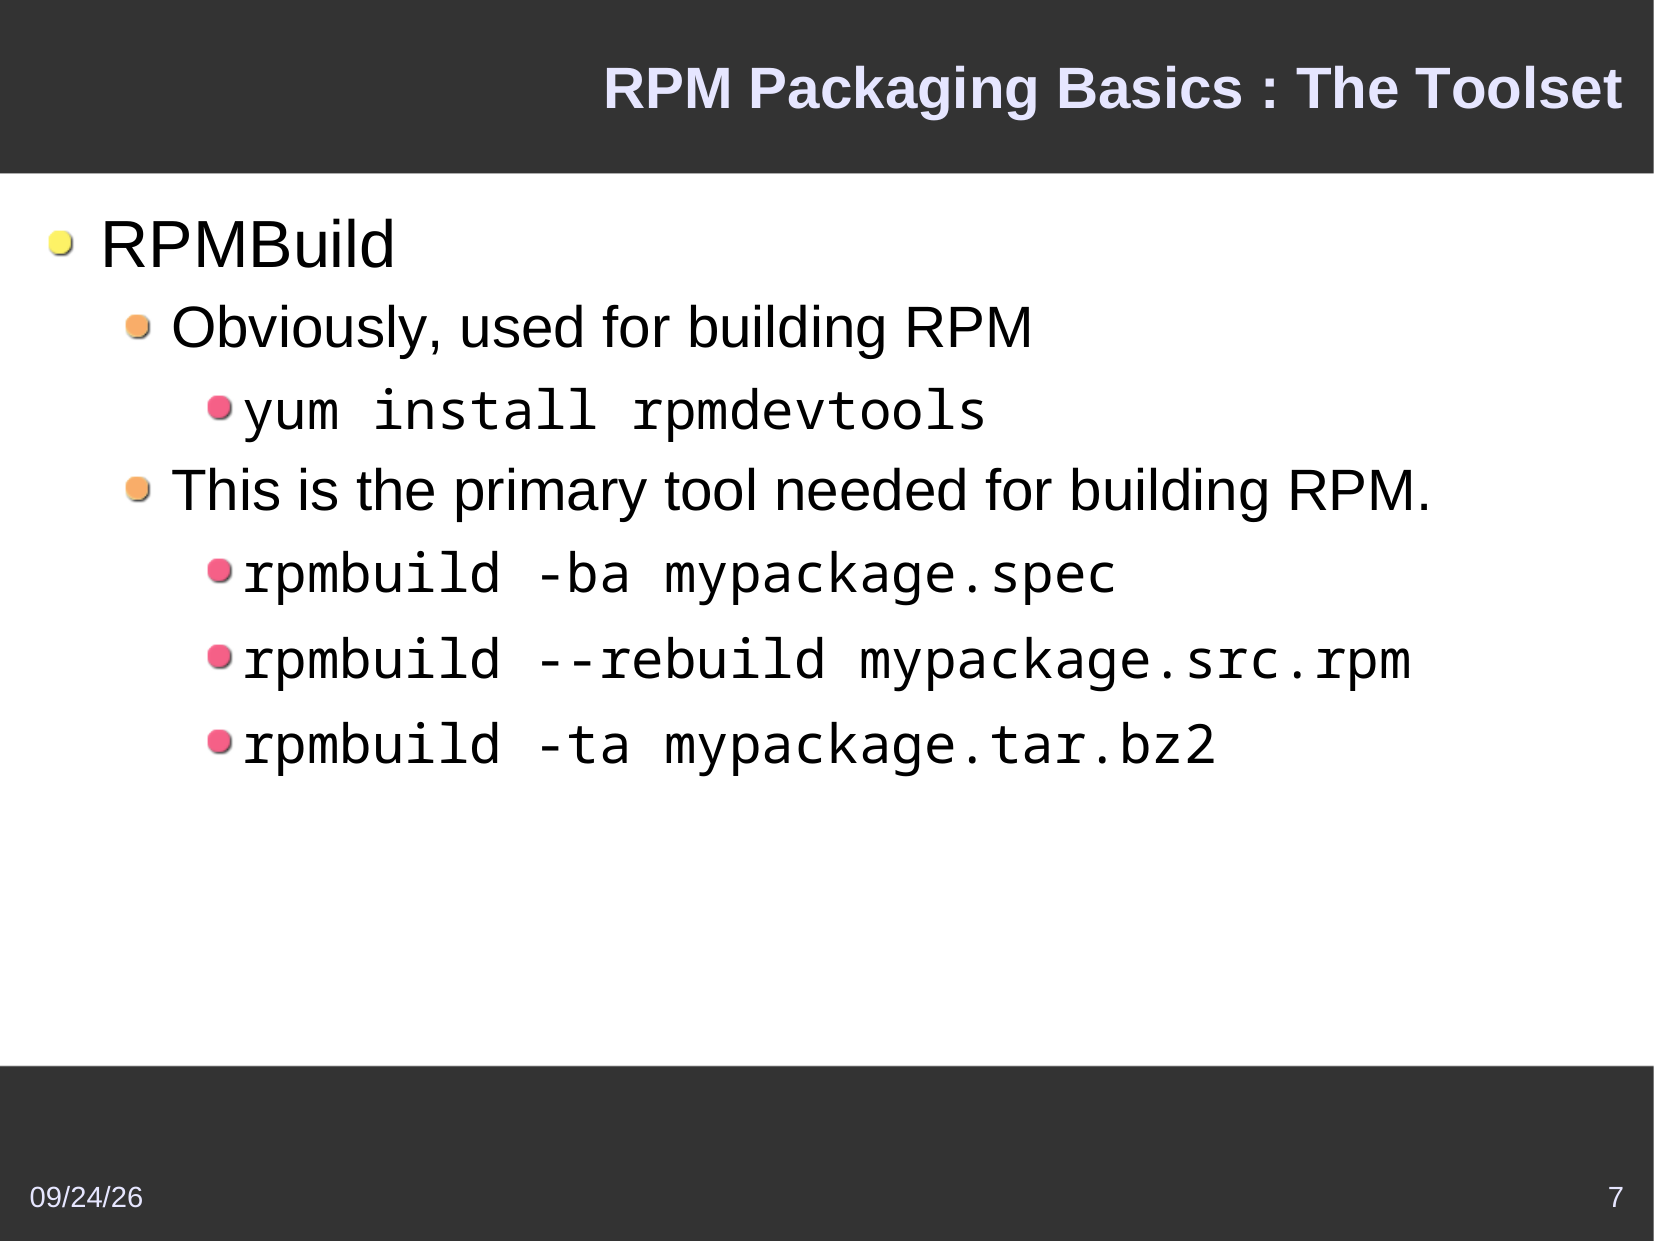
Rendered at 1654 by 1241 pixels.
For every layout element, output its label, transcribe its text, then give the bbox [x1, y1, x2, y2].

picture [0, 0, 1654, 1241]
list RPMBuild Obviously, used for building RPM yum install rpmdevtools This is the primary tool needed for building RPM. rpmbuild -ba mypackage.spec rpmbuild --rebuild mypackage.src.rpm rpmbuild -ta mypackage.tar.bz2 [29, 206, 1625, 1019]
title RPM Packaging Basics : The Toolset [29, 36, 1625, 141]
